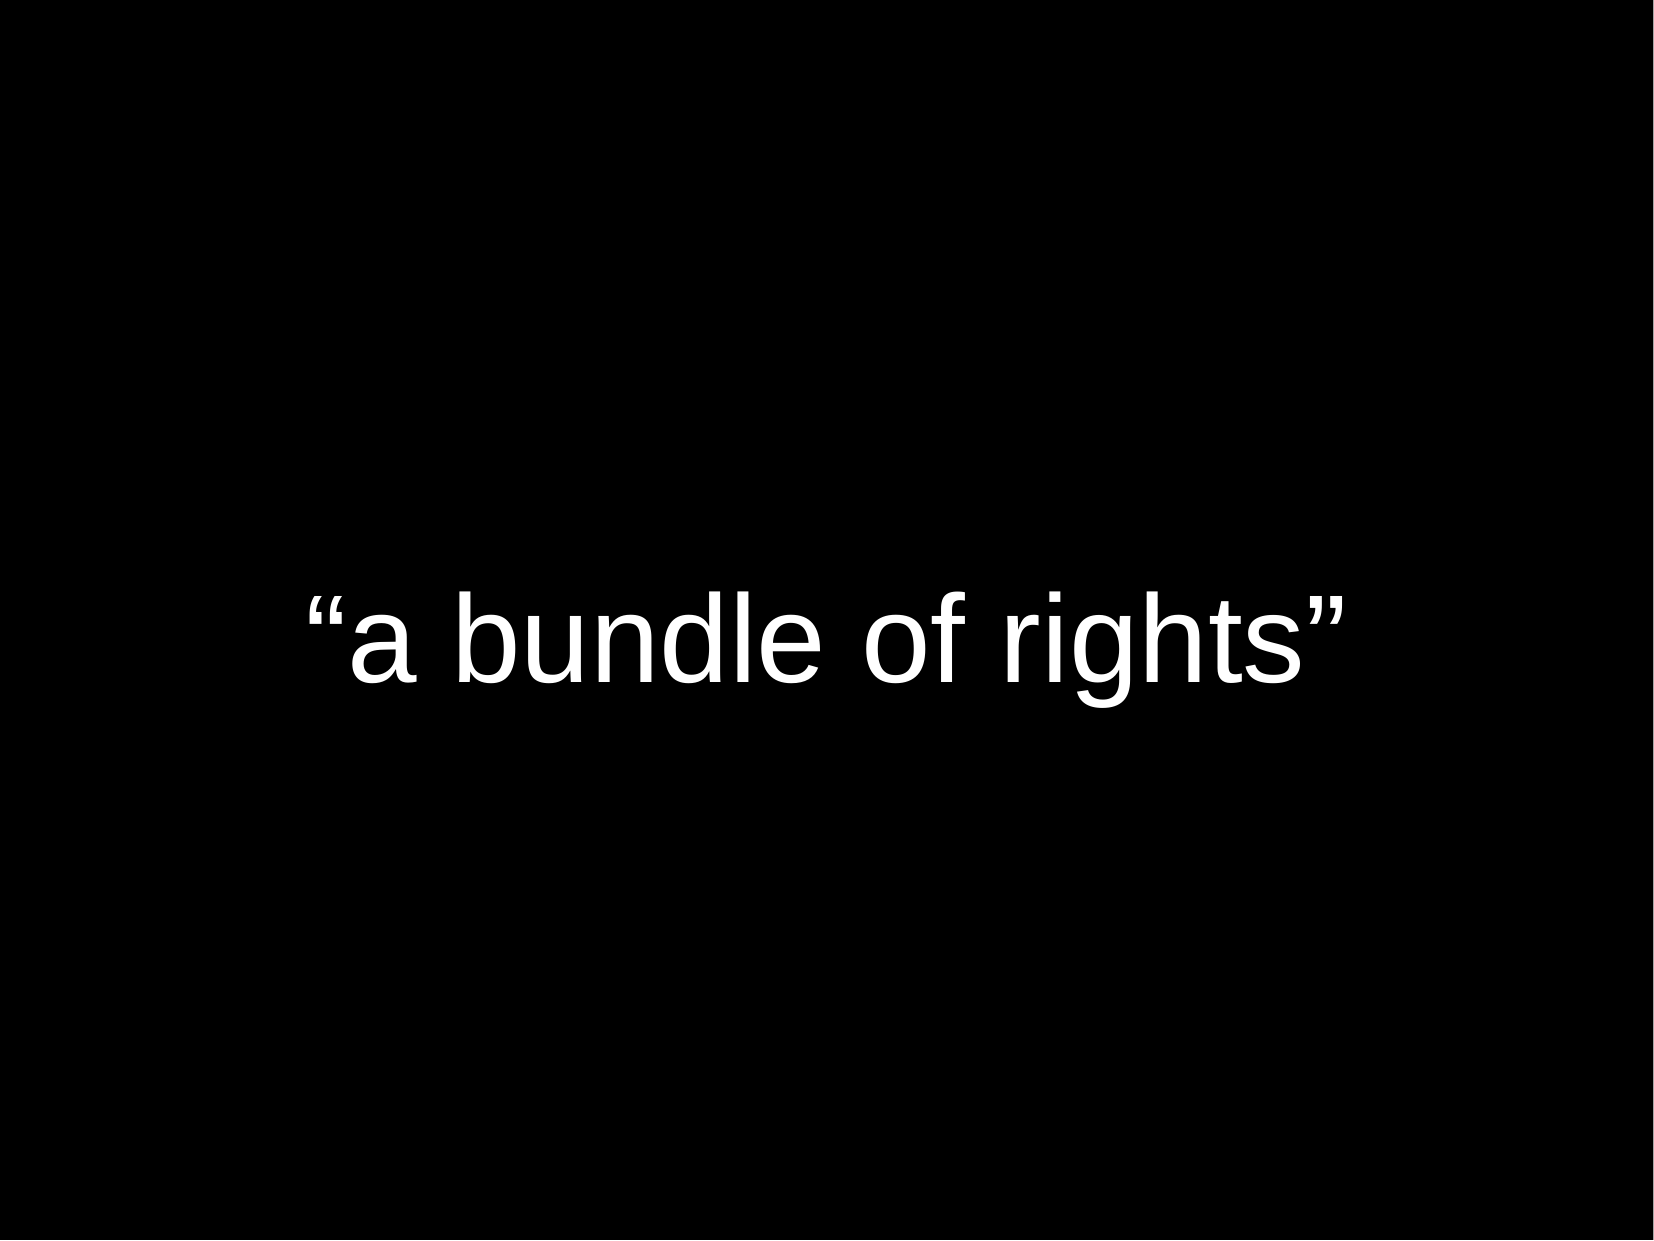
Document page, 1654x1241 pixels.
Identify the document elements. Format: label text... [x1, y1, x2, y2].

text_box “a bundle of rights” [290, 562, 1363, 717]
